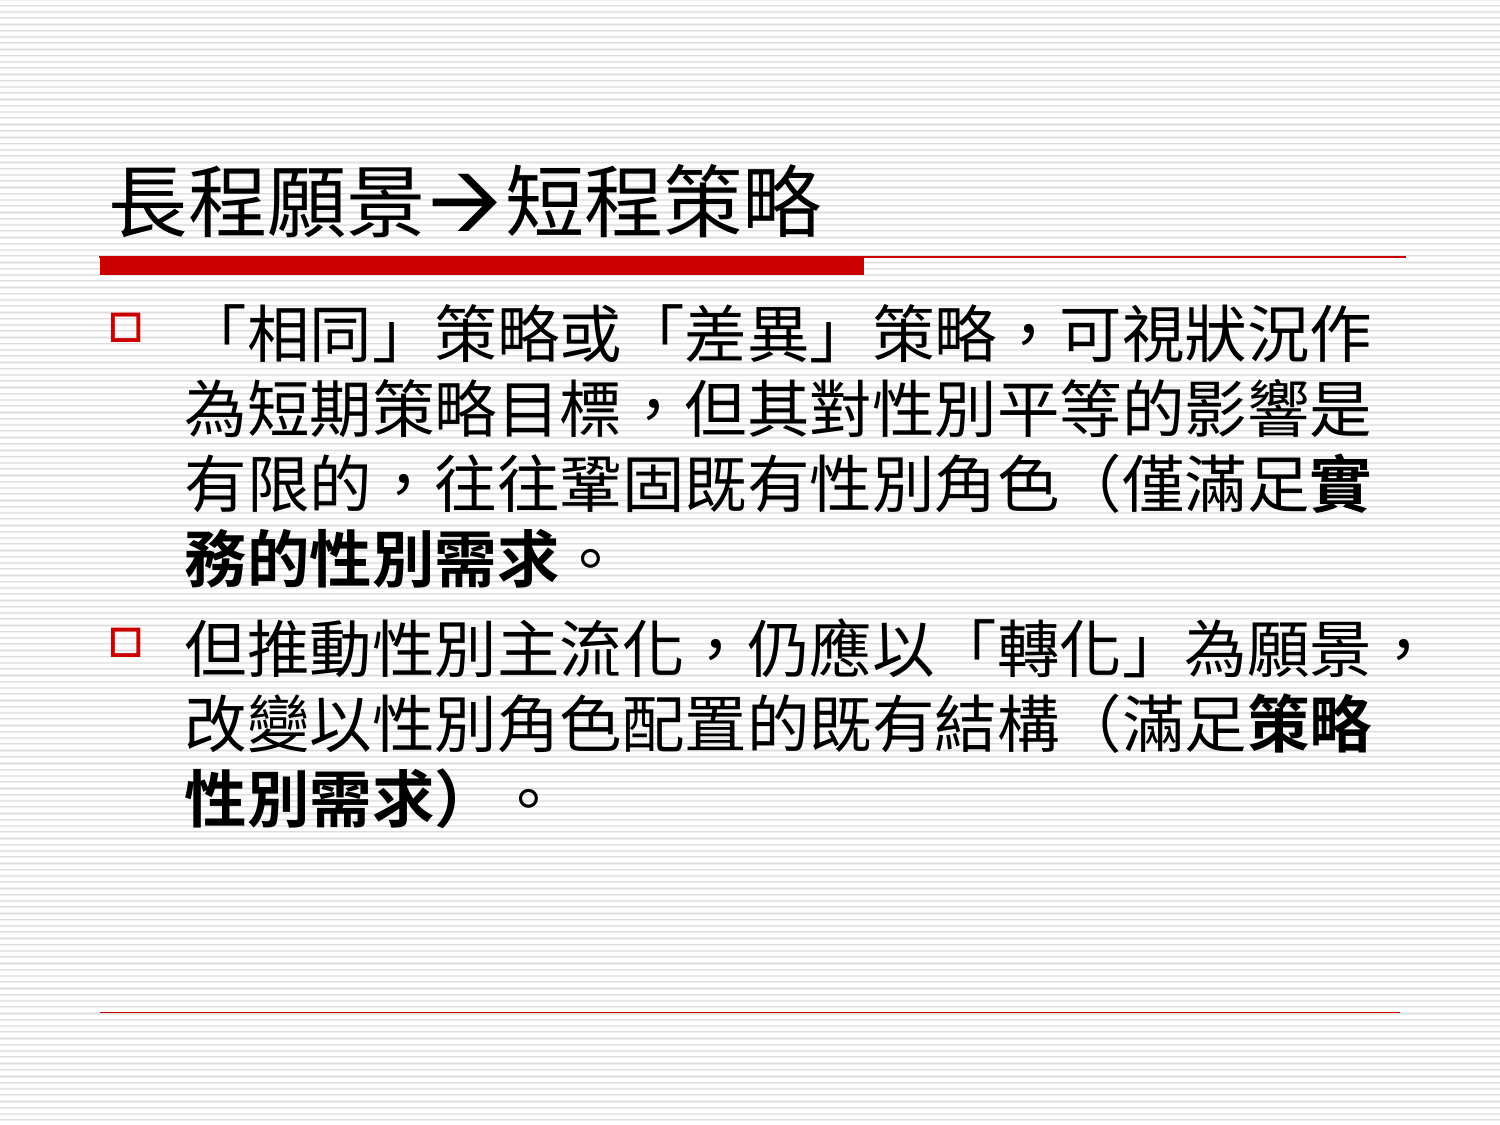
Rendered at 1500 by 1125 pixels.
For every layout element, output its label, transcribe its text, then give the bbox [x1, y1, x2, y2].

list 「相同」策略或「差異」策略，可視狀況作為短期策略目標，但其對性別平等的影響是有限的，往往鞏固既有性別角色（僅滿足實務的性別需求。 但推動性別主流化，仍應以「轉化」為願景，改變以性別角色配置的既有結構（滿足策略性別需求）。 [92, 287, 1406, 988]
title 長程願景短程策略 [94, 50, 1407, 250]
picture [0, 0, 1500, 1125]
